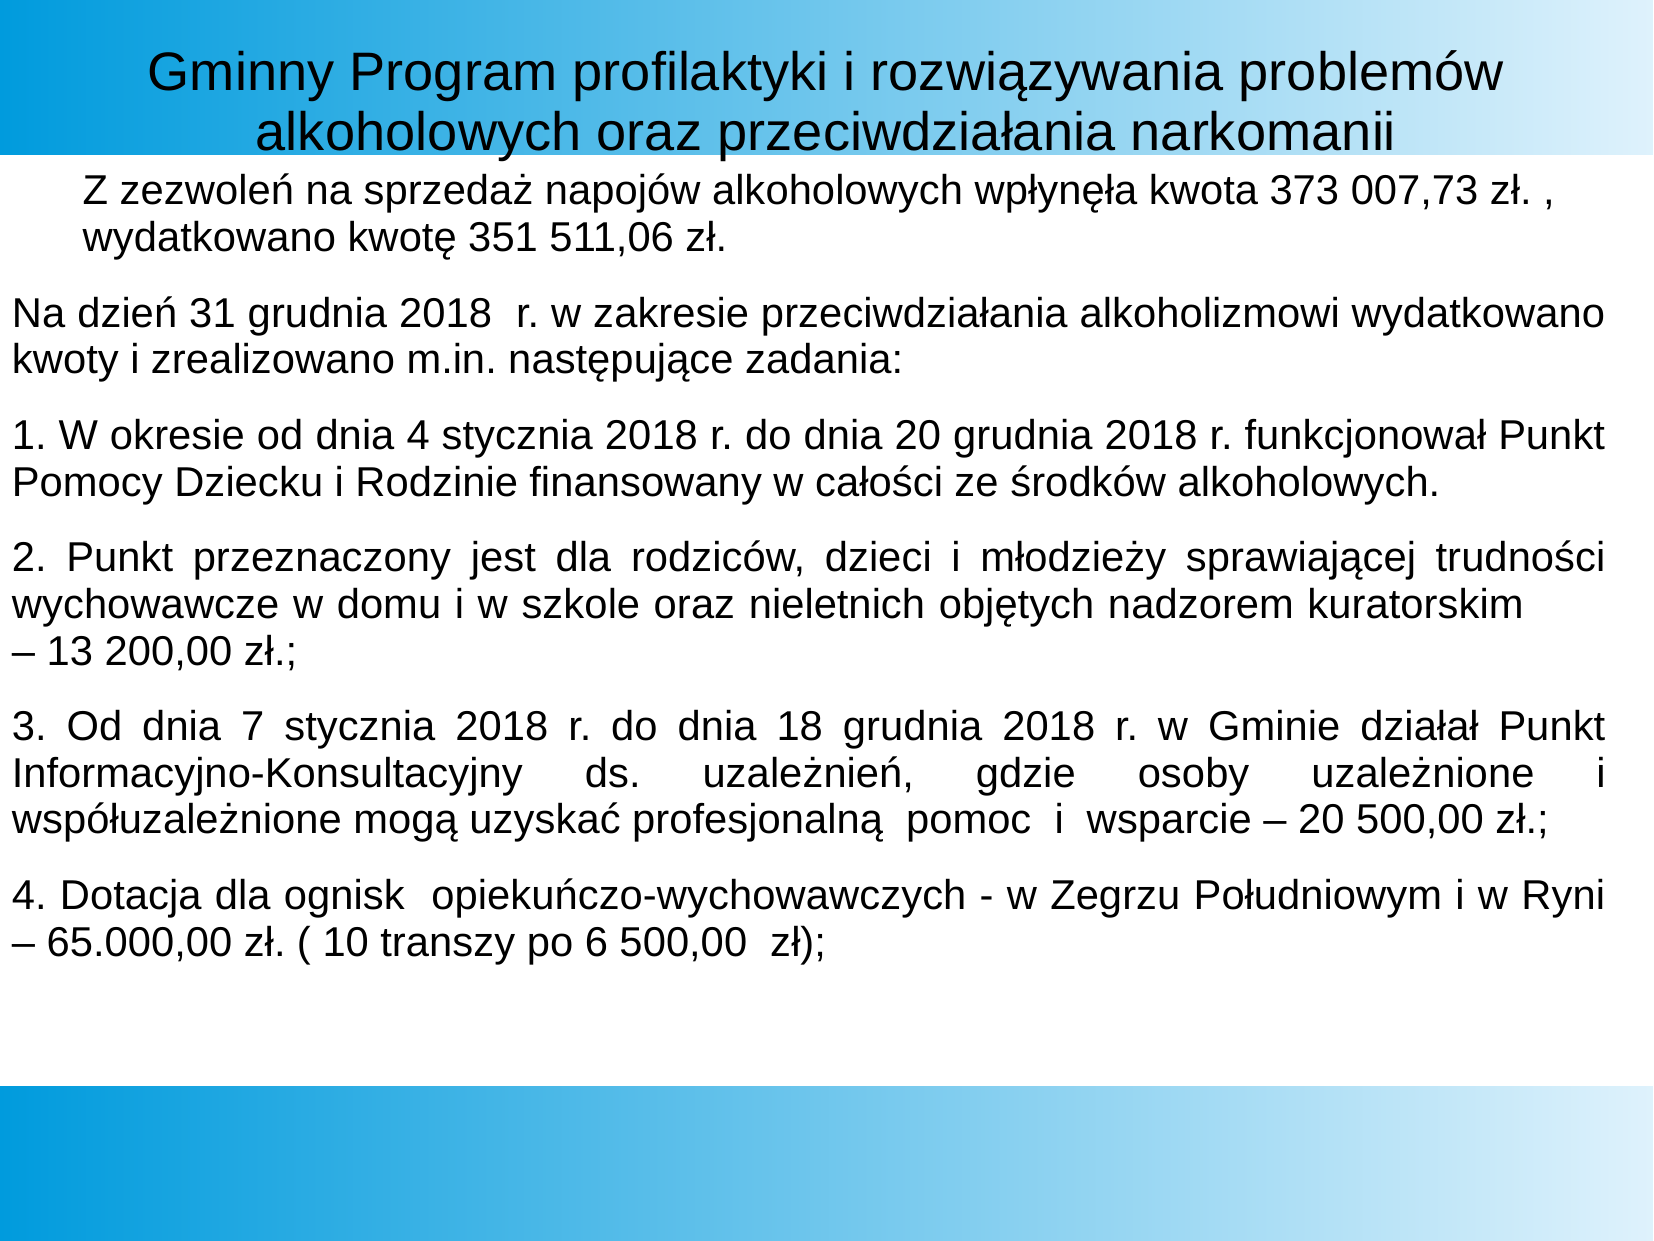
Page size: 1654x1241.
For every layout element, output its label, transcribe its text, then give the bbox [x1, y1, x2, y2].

list Z zezwoleń na sprzedaż napojów alkoholowych wpłynęła kwota 373 007,73 zł. , wydatkowano kwotę 351 511,06 zł. Na dzień 31 grudnia 2018 r. w zakresie przeciwdziałania alkoholizmowi wydatkowano kwoty i zrealizowano m.in. następujące zadania: 1. W okresie od dnia 4 stycznia 2018 r. do dnia 20 grudnia 2018 r. funkcjonował Punkt Pomocy Dziecku i Rodzinie finansowany w całości ze środków alkoholowych. 2. Punkt przeznaczony jest dla rodziców, dzieci i młodzieży sprawiającej trudności wychowawcze w domu i w szkole oraz nieletnich objętych nadzorem kuratorskim – 13 200,00 zł.; 3. Od dnia 7 stycznia 2018 r. do dnia 18 grudnia 2018 r. w Gminie działał Punkt Informacyjno-Konsultacyjny ds. uzależnień, gdzie osoby uzależnione i współuzależnione mogą uzyskać profesjonalną pomoc i wsparcie – 20 500,00 zł.; 4. Dotacja dla ognisk opiekuńczo-wychowawczych - w Zegrzu Południowym i w Ryni – 65.000,00 zł. ( 10 transzy po 6 500,00 zł); [11, 166, 1607, 982]
title Gminny Program profilaktyki i rozwiązywania problemów alkoholowych oraz przeciwdziałania narkomanii [82, 36, 1571, 166]
